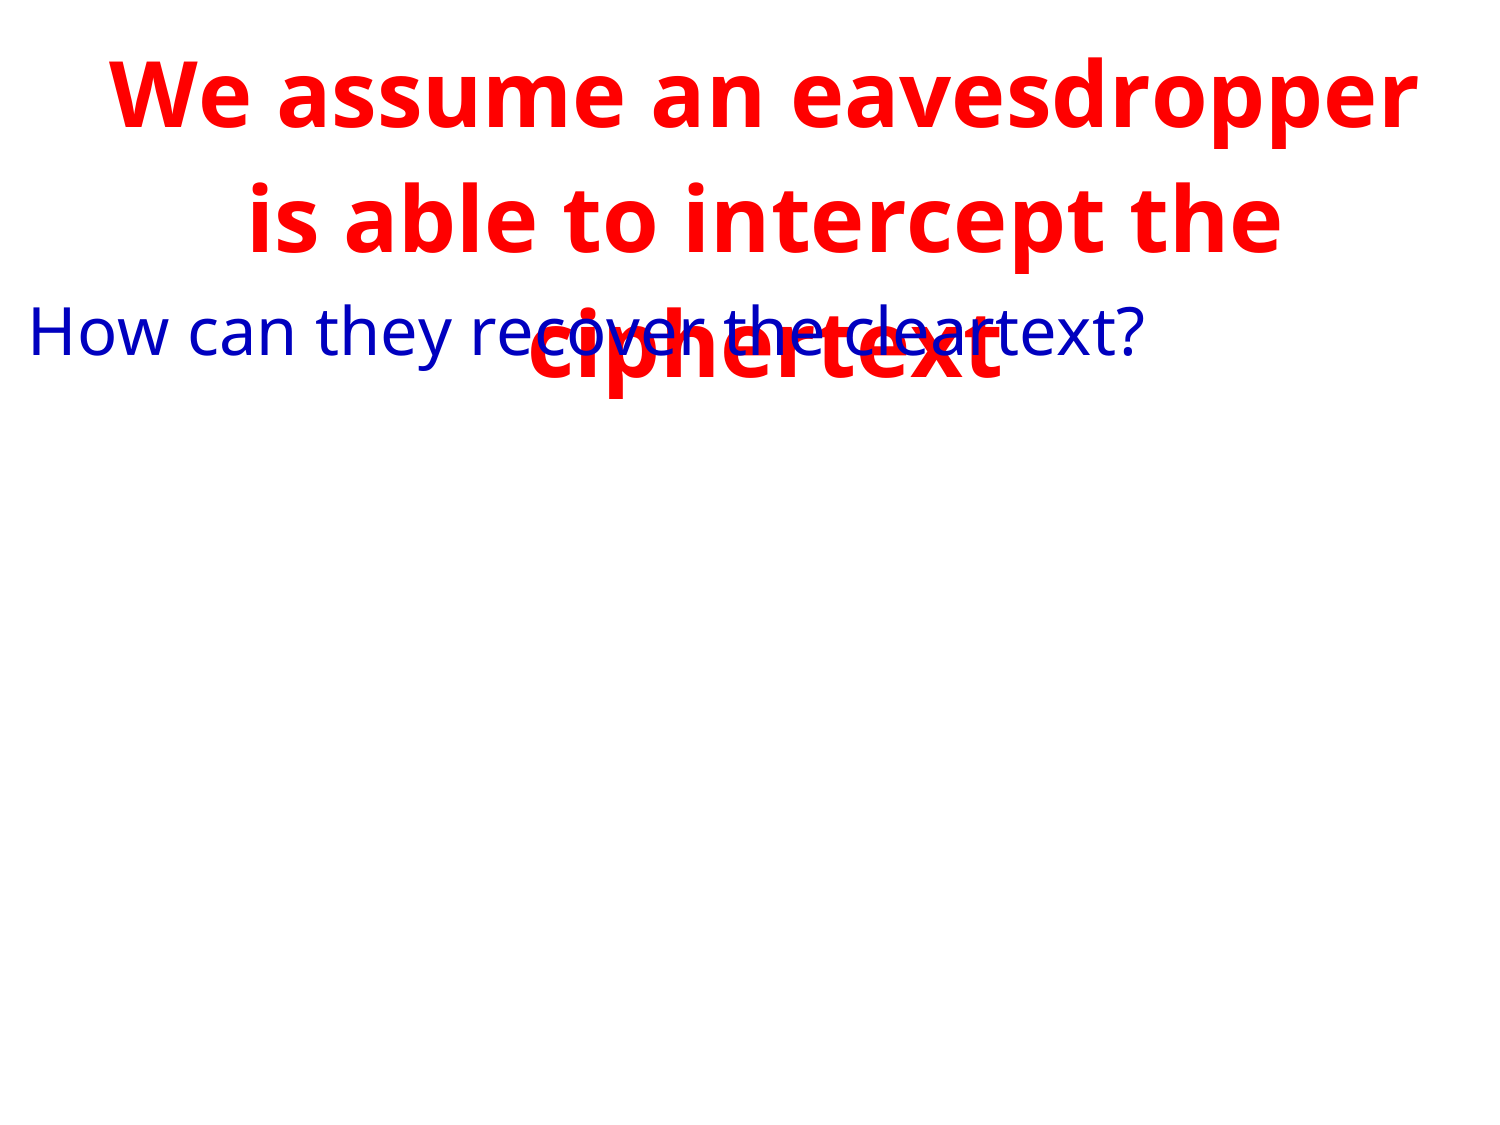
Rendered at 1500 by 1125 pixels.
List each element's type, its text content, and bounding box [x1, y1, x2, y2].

list How can they recover the cleartext? [27, 284, 1178, 366]
title We assume an eavesdropper is able to intercept the ciphertext [61, 29, 1469, 255]
